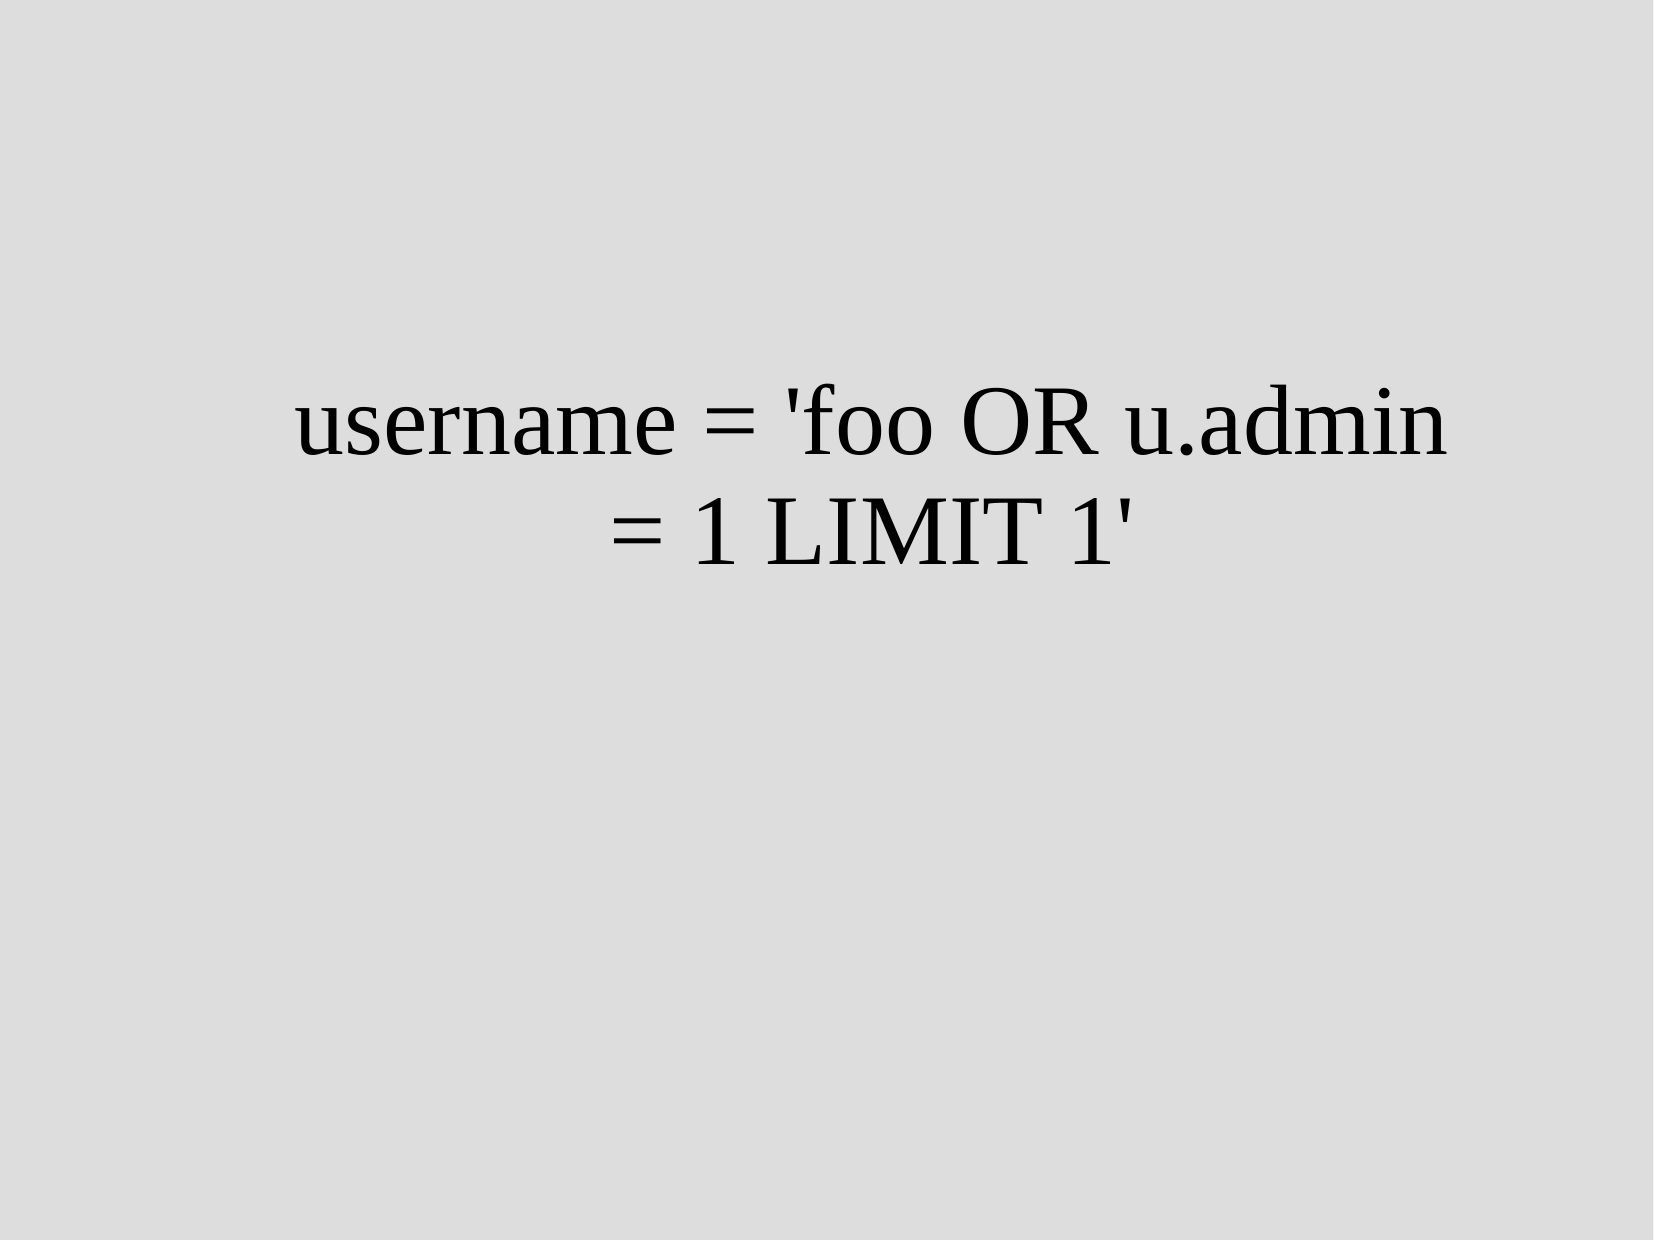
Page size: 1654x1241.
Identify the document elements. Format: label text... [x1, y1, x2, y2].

subtitle [82, 49, 1571, 1010]
text_box username = 'foo OR u.admin = 1 LIMIT 1' [271, 357, 1473, 595]
